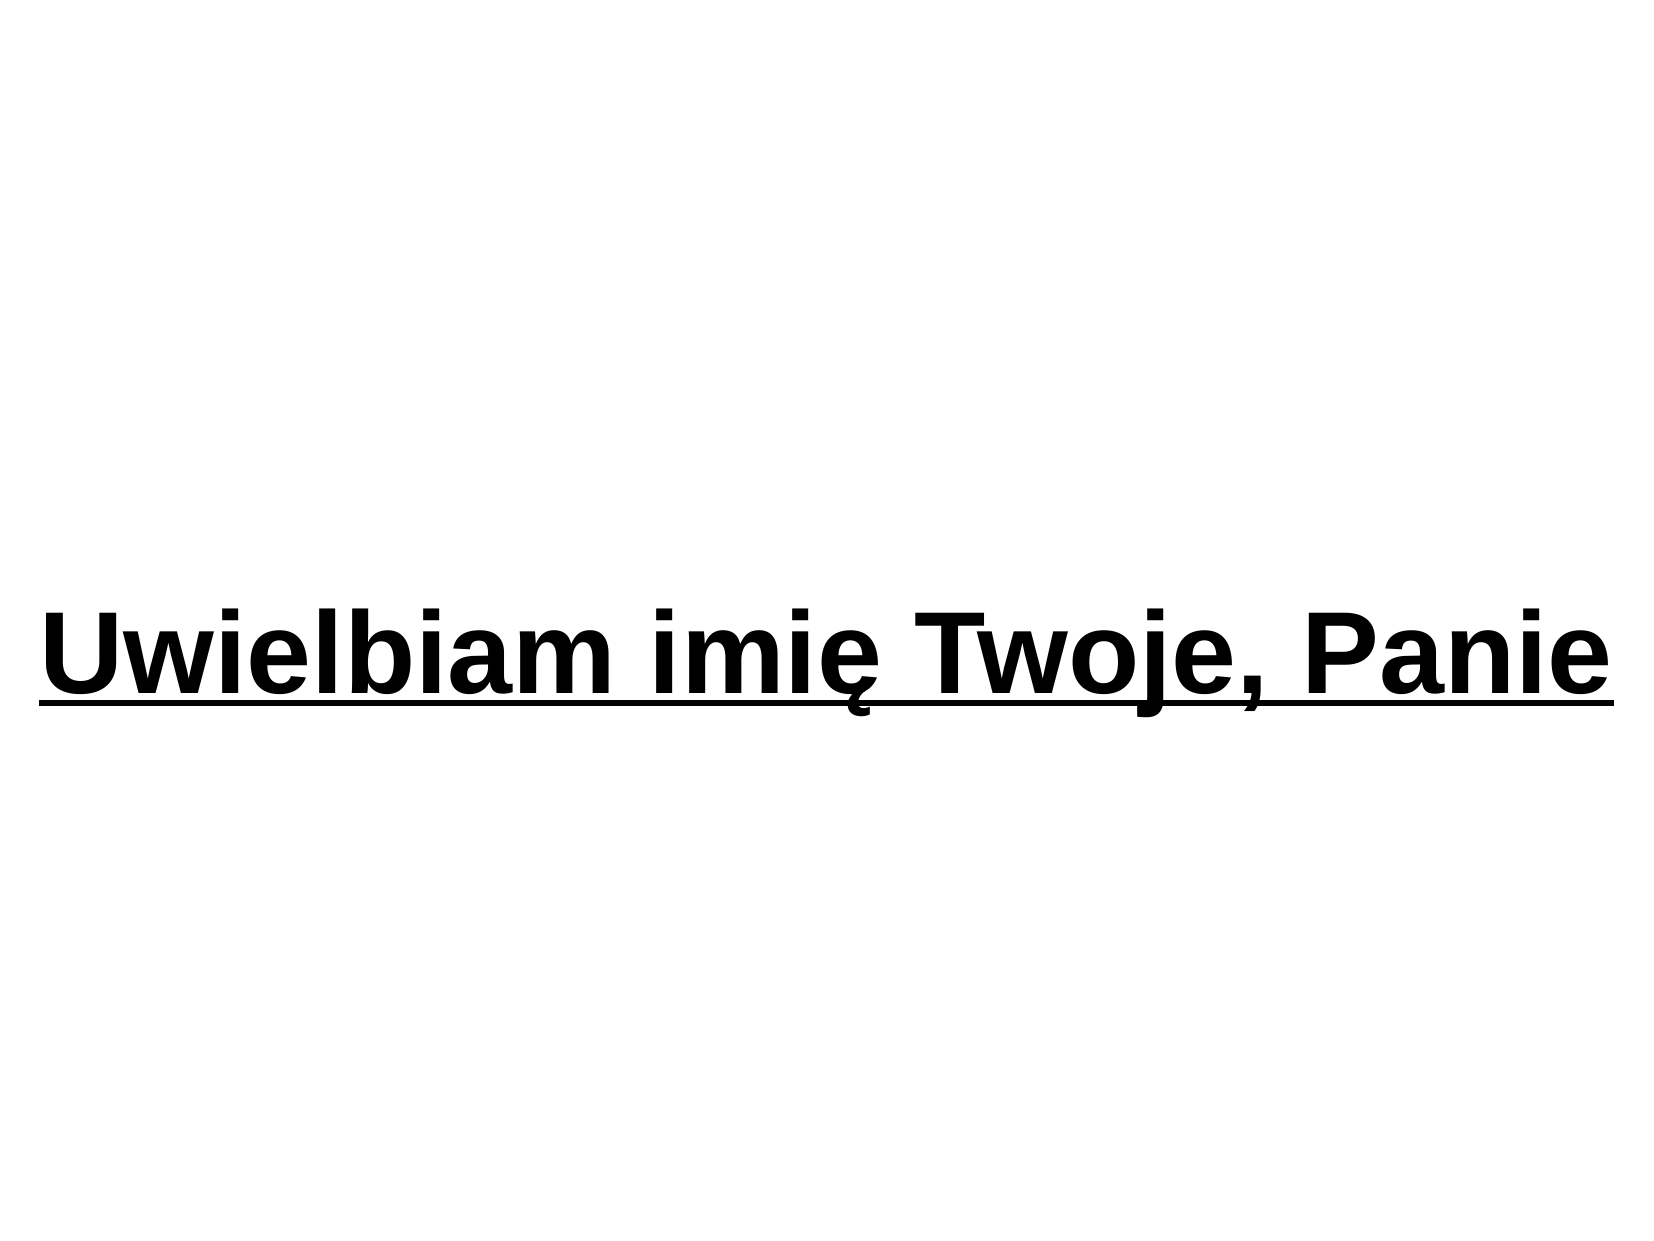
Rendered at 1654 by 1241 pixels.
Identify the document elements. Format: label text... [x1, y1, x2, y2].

subtitle Uwielbiam imię Twoje, Panie [0, 0, 1654, 1241]
